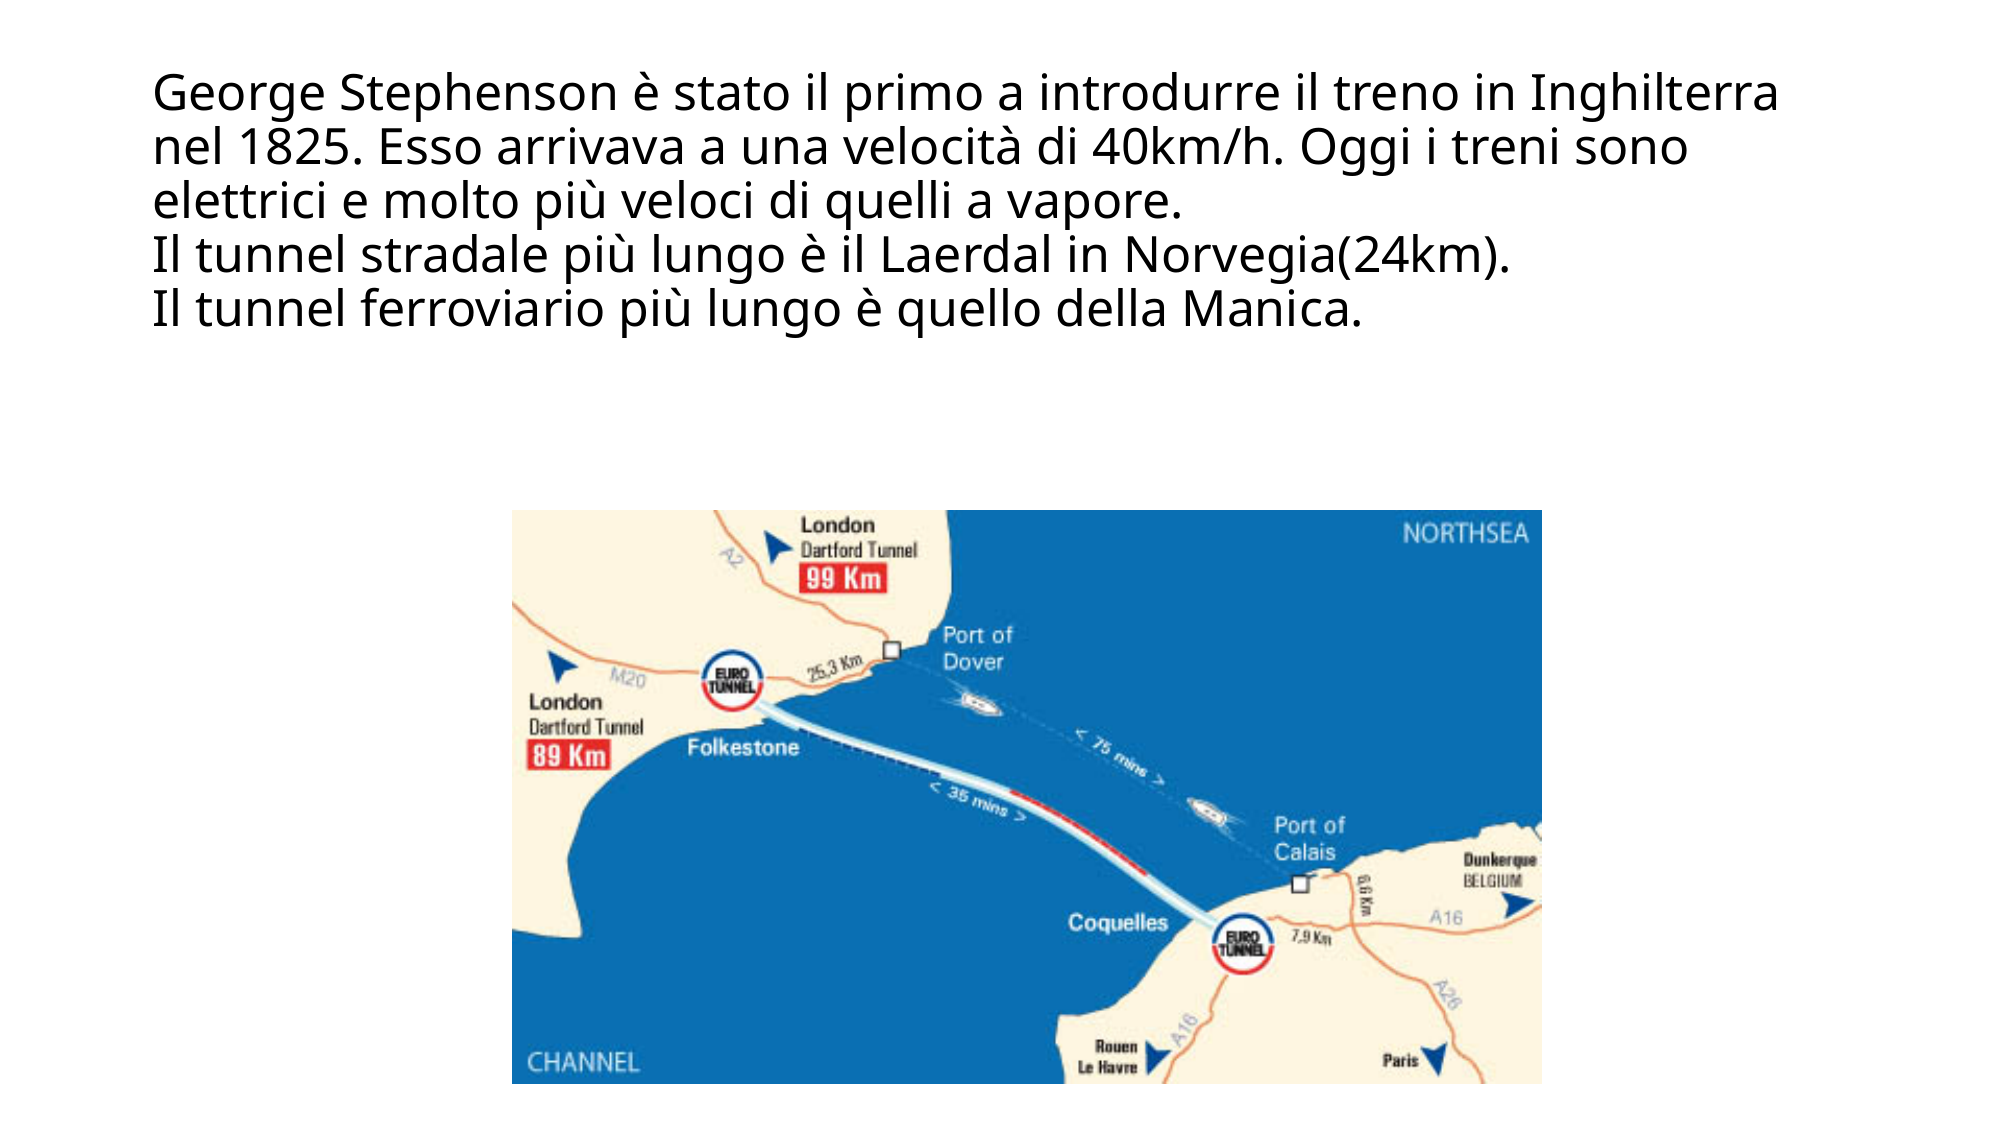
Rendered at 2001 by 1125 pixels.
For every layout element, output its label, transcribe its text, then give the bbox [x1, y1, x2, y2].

title George Stephenson è stato il primo a introdurre il treno in Inghilterra nel 1825. Esso arrivava a una velocità di 40km/h. Oggi i treni sono elettrici e molto più veloci di quelli a vapore. Il tunnel stradale più lungo è il Laerdal in Norvegia(24km). Il tunnel ferroviario più lungo è quello della Manica. [137, 59, 1863, 388]
picture [512, 510, 1542, 1084]
